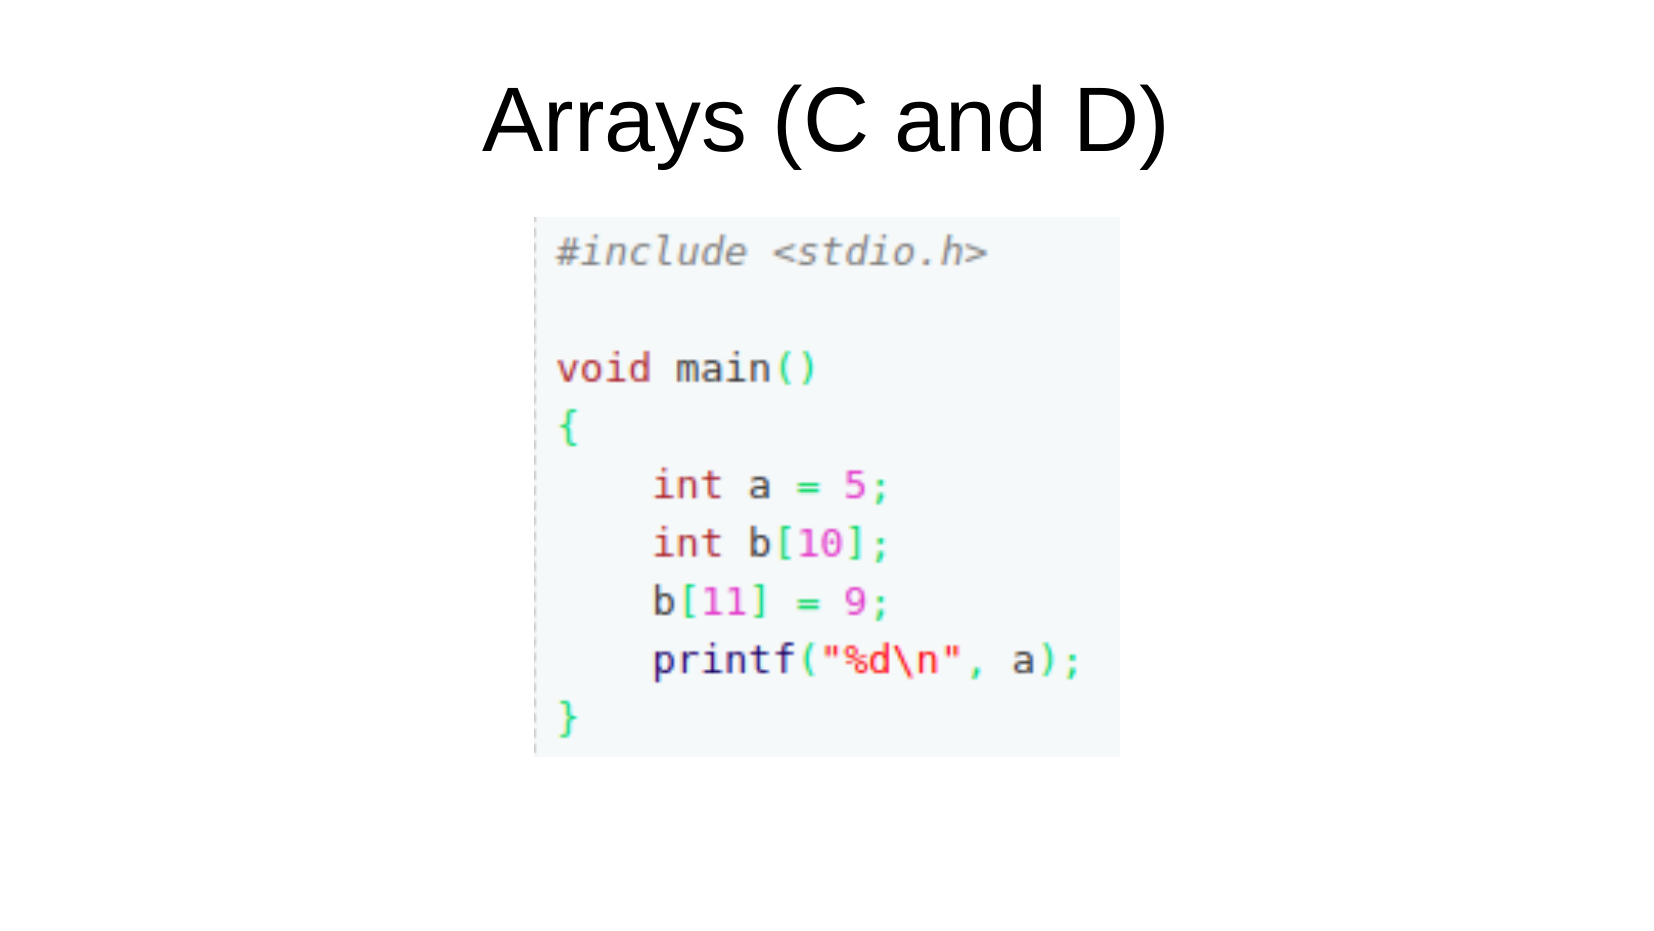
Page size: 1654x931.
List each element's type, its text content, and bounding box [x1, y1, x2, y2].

picture [534, 217, 1120, 757]
title Arrays (C and D) [82, 37, 1571, 193]
